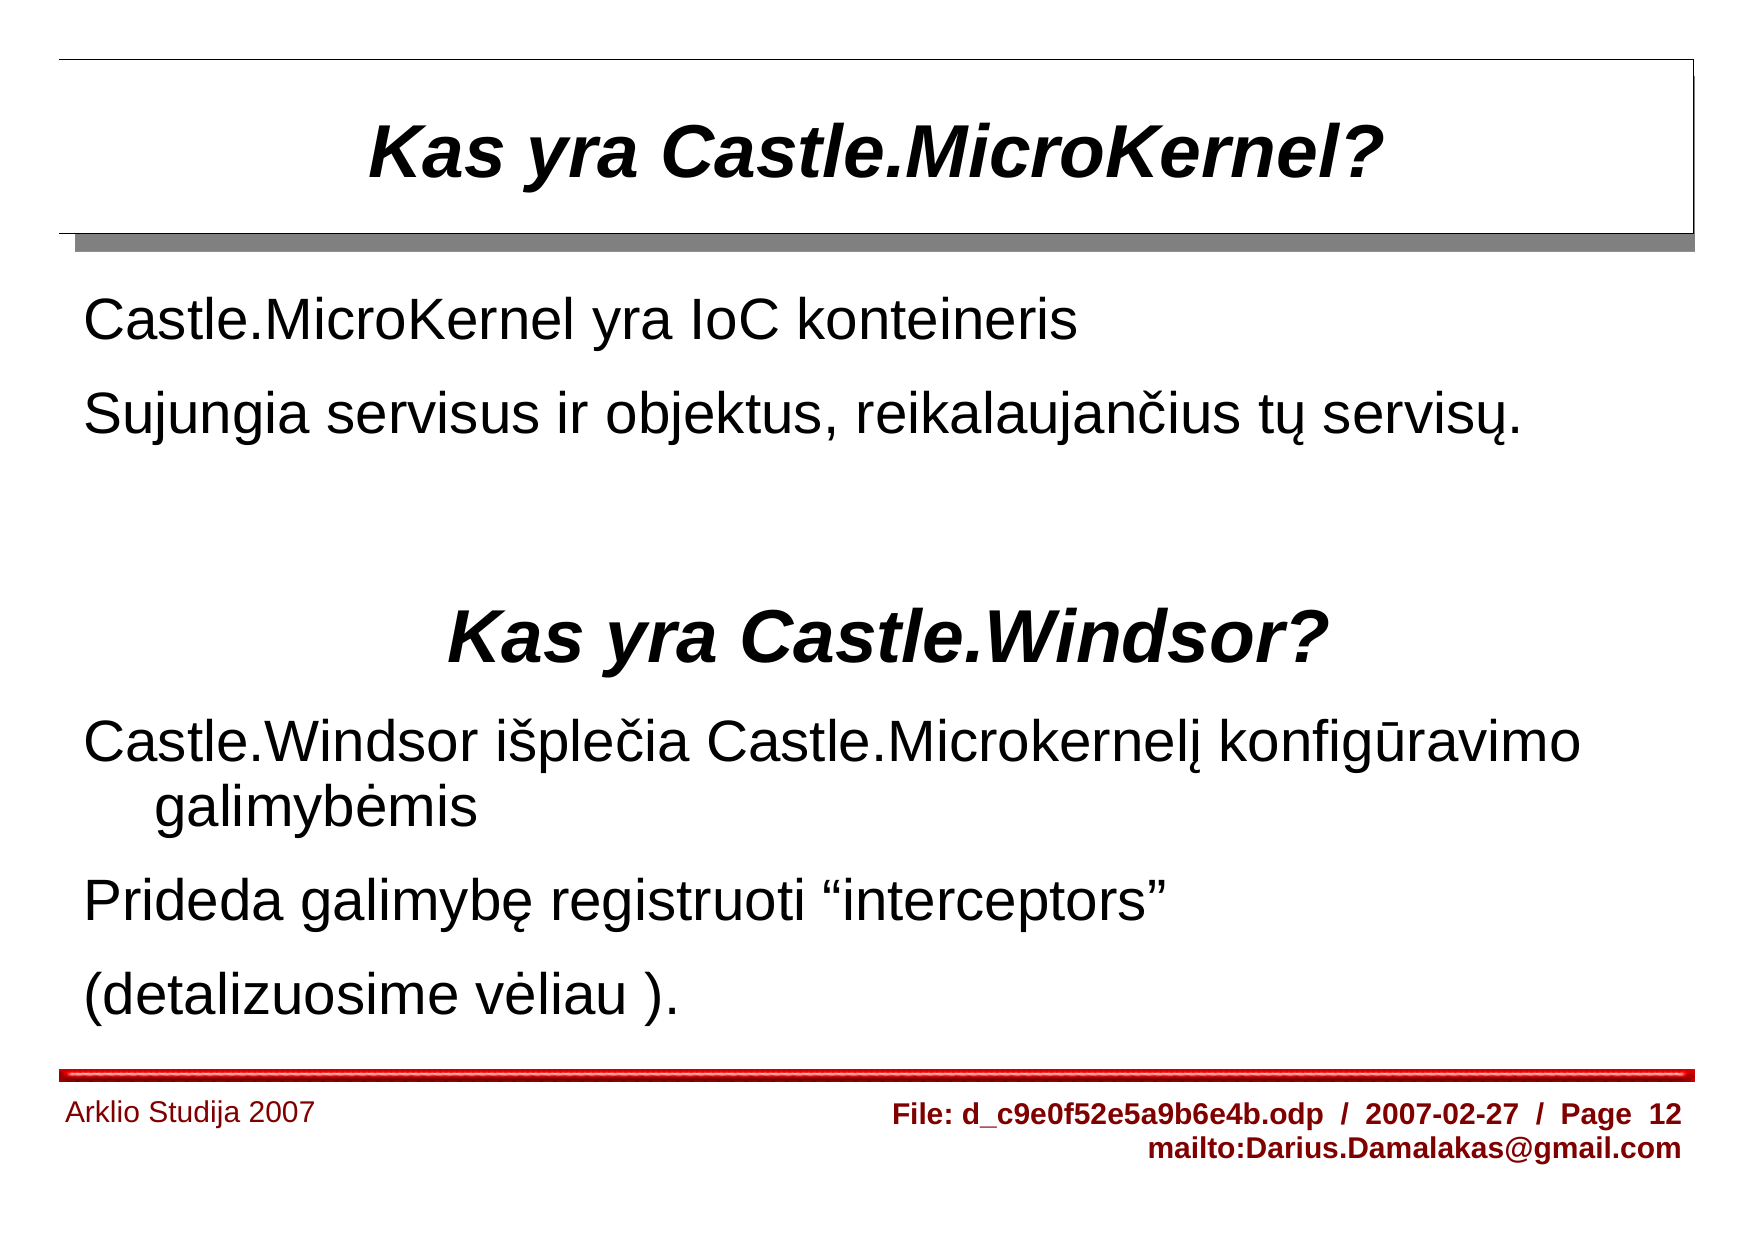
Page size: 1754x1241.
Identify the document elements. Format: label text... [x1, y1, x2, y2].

list Kas yra Castle.Windsor? Castle.Windsor išplečia Castle.Microkernelį konfigūravimo galimybėmis Prideda galimybę registruoti “interceptors” (detalizuosime vėliau ). [71, 594, 1695, 1027]
picture [59, 1069, 1695, 1082]
title Kas yra Castle.MicroKernel? [59, 59, 1695, 244]
list Castle.MicroKernel yra IoC konteineris Sujungia servisus ir objektus, reikalaujančius tų servisų. [71, 286, 1695, 553]
